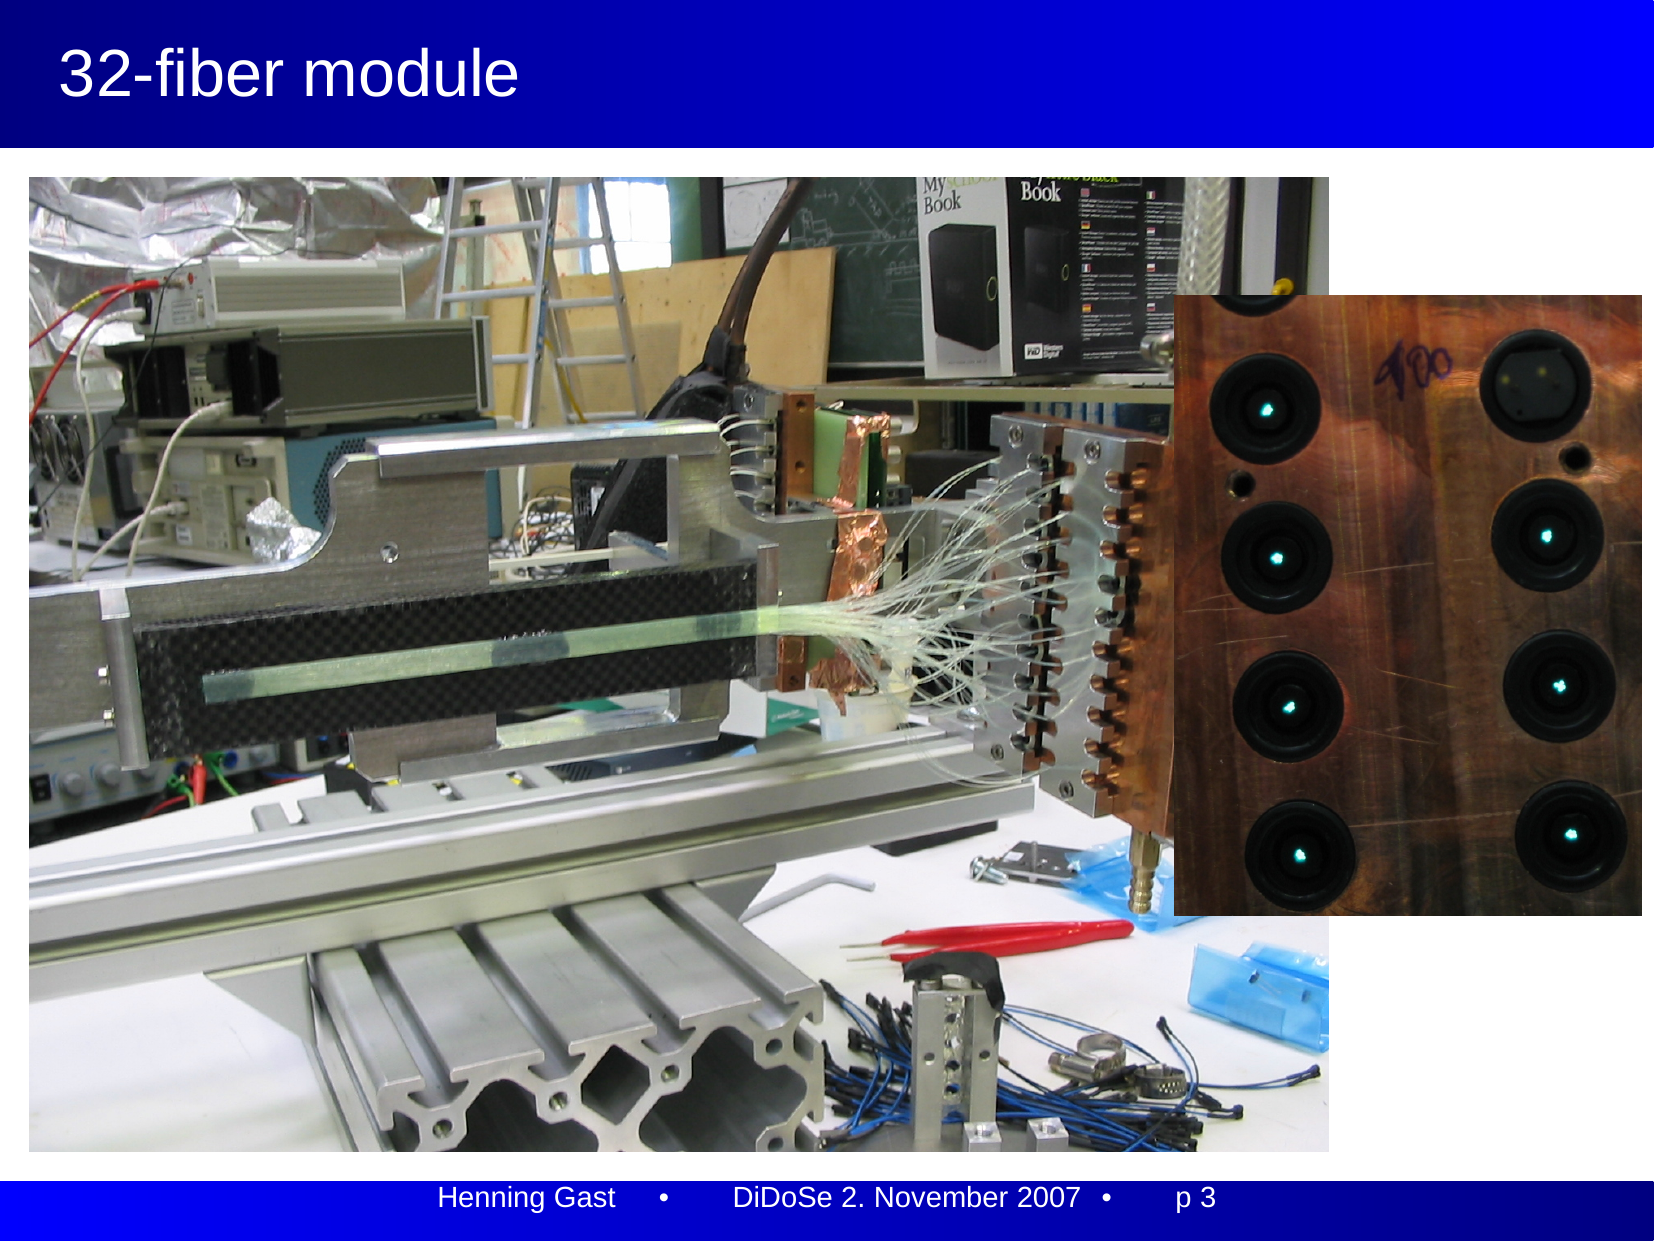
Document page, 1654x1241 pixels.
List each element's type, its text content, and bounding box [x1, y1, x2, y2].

title 32-fiber module [0, 0, 1654, 148]
picture [29, 177, 1642, 1152]
